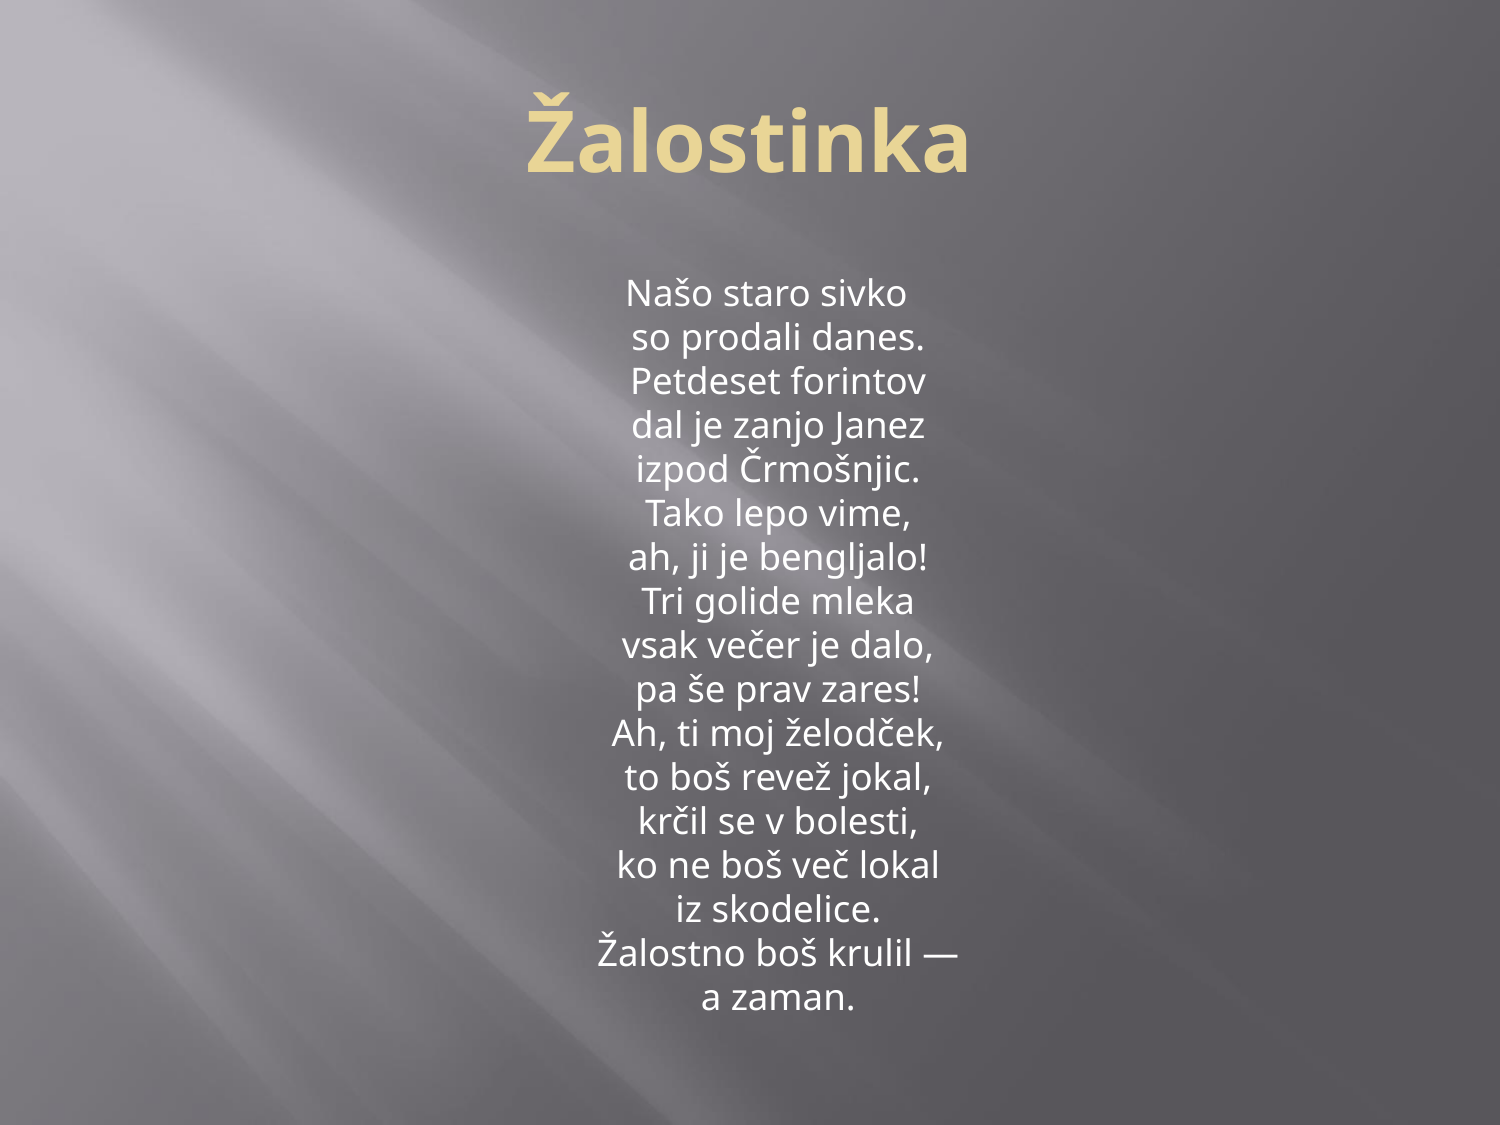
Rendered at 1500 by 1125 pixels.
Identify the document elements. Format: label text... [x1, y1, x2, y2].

list Našo staro sivko so prodali danes. Petdeset forintov dal je zanjo Janez izpod Črmošnjic. Tako lepo vime, ah, ji je bengljalo! Tri golide mleka vsak večer je dalo, pa še prav zares! Ah, ti moj želodček, to boš revež jokal, krčil se v bolesti, ko ne boš več lokal iz skodelice. Žalostno boš krulil — a zaman. [75, 262, 1425, 1035]
title Žalostinka [75, 45, 1425, 233]
picture [0, 0, 1500, 1125]
